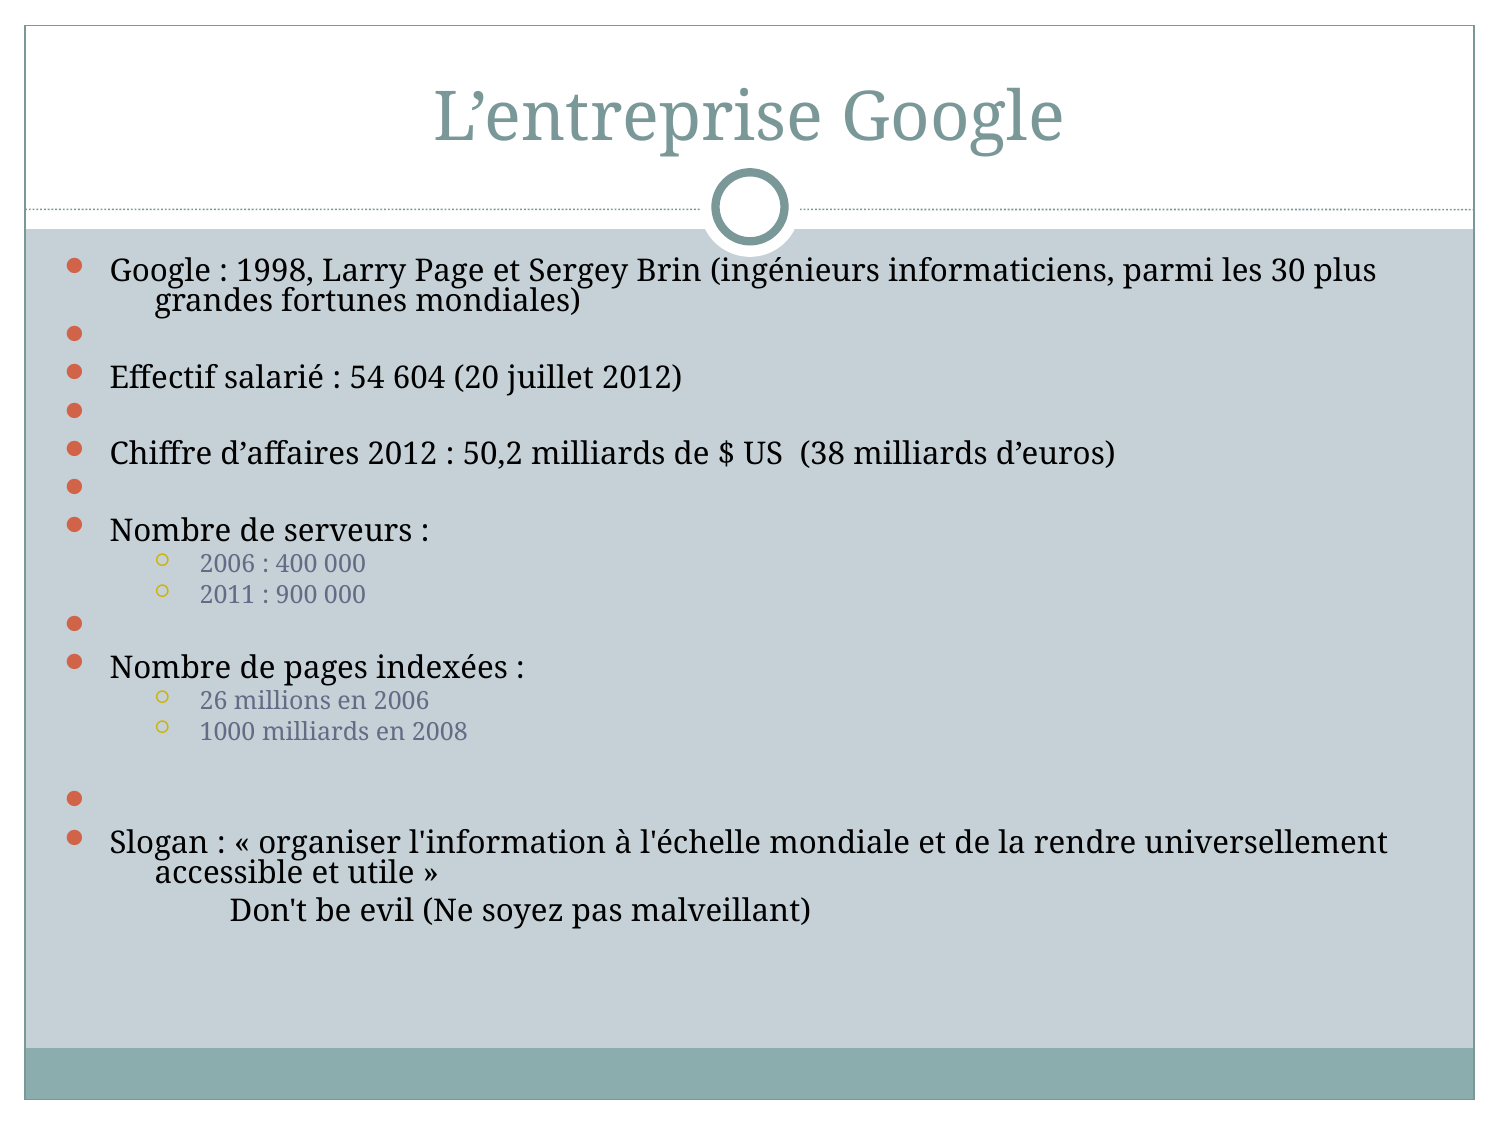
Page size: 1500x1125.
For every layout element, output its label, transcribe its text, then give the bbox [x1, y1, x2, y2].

list Google : 1998, Larry Page et Sergey Brin (ingénieurs informaticiens, parmi les 30 plus grandes fortunes mondiales) Effectif salarié : 54 604 (20 juillet 2012) Chiffre d’affaires 2012 : 50,2 milliards de $ US (38 milliards d’euros) Nombre de serveurs : 2006 : 400 000 2011 : 900 000 Nombre de pages indexées : 26 millions en 2006 1000 milliards en 2008 Slogan : « organiser l'information à l'échelle mondiale et de la rendre universellement accessible et utile » Don't be evil (Ne soyez pas malveillant) [49, 250, 1445, 1001]
title L’entreprise Google [49, 37, 1450, 162]
